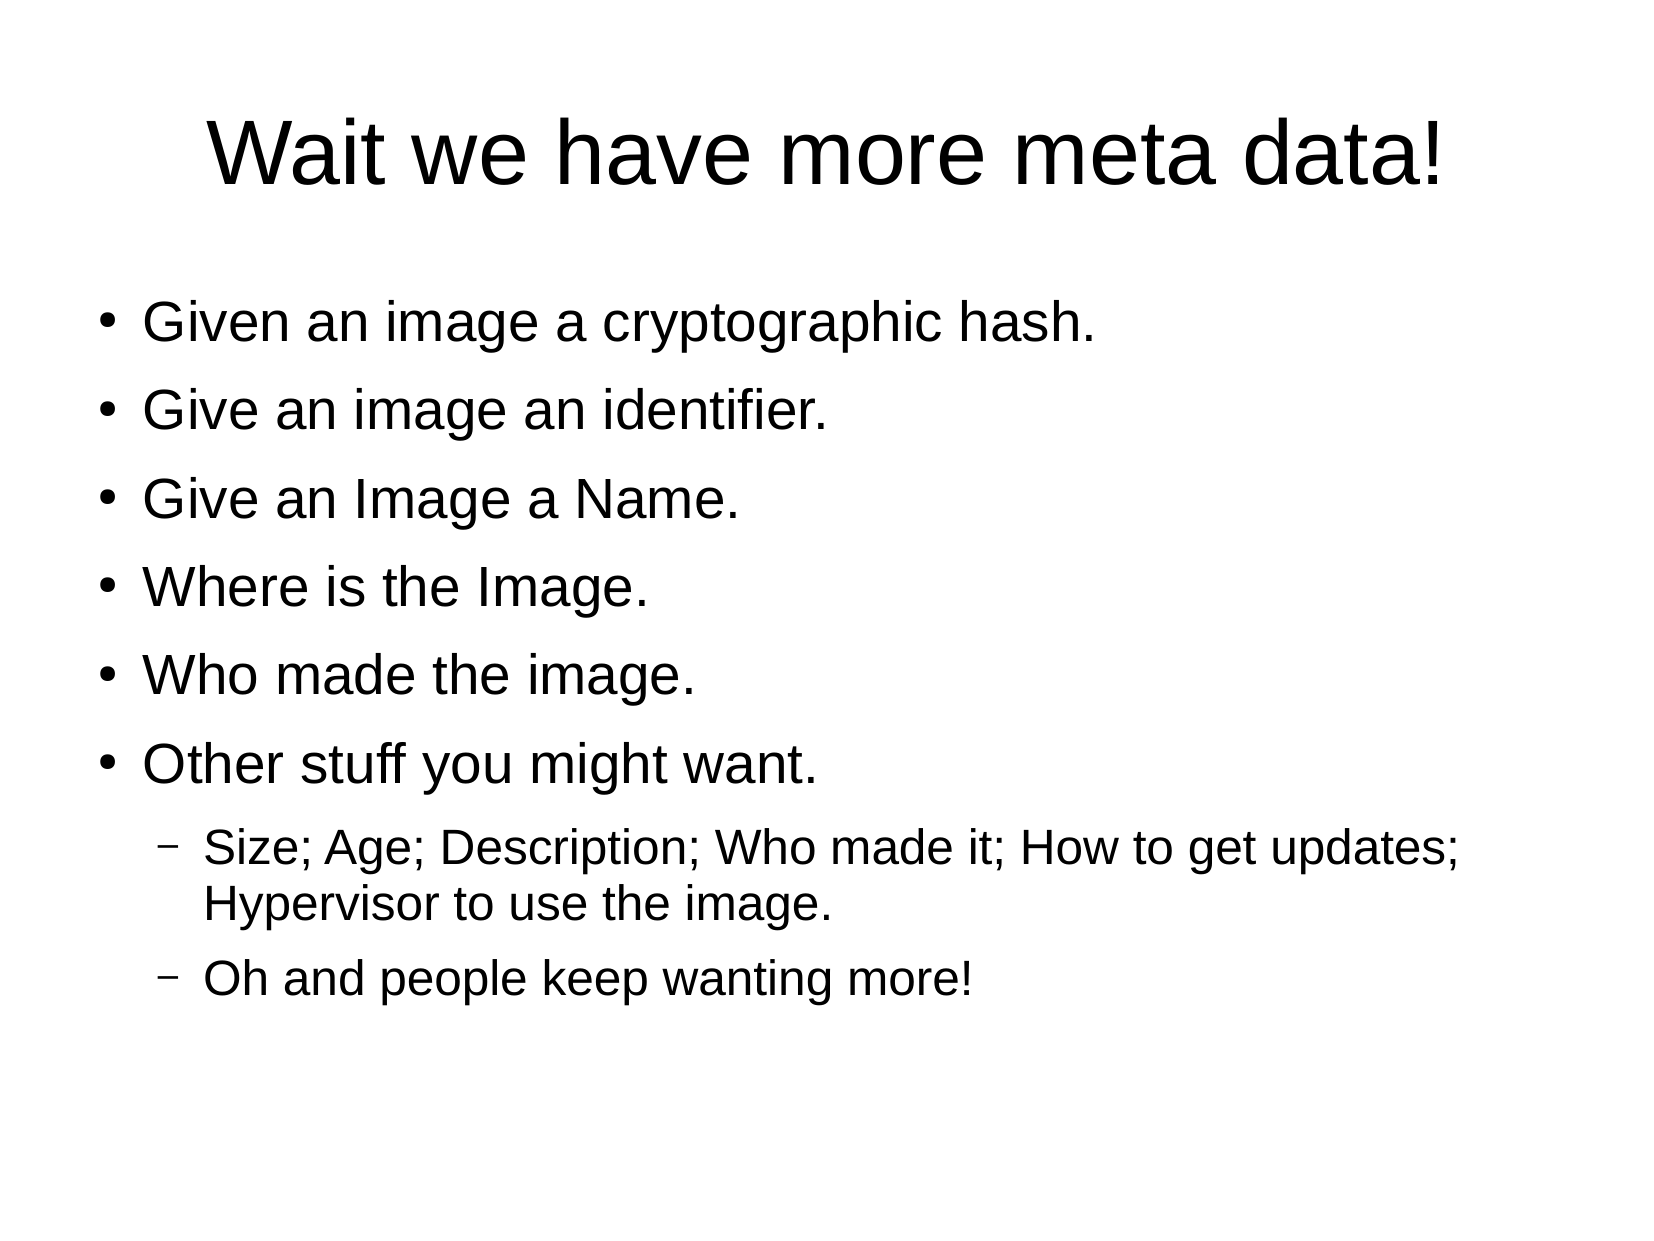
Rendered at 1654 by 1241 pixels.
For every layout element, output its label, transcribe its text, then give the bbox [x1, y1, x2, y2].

list Given an image a cryptographic hash. Give an image an identifier. Give an Image a Name. Where is the Image. Who made the image. Other stuff you might want. Size; Age; Description; Who made it; How to get updates; Hypervisor to use the image. Oh and people keep wanting more! [82, 290, 1571, 1010]
title Wait we have more meta data! [82, 49, 1571, 257]
